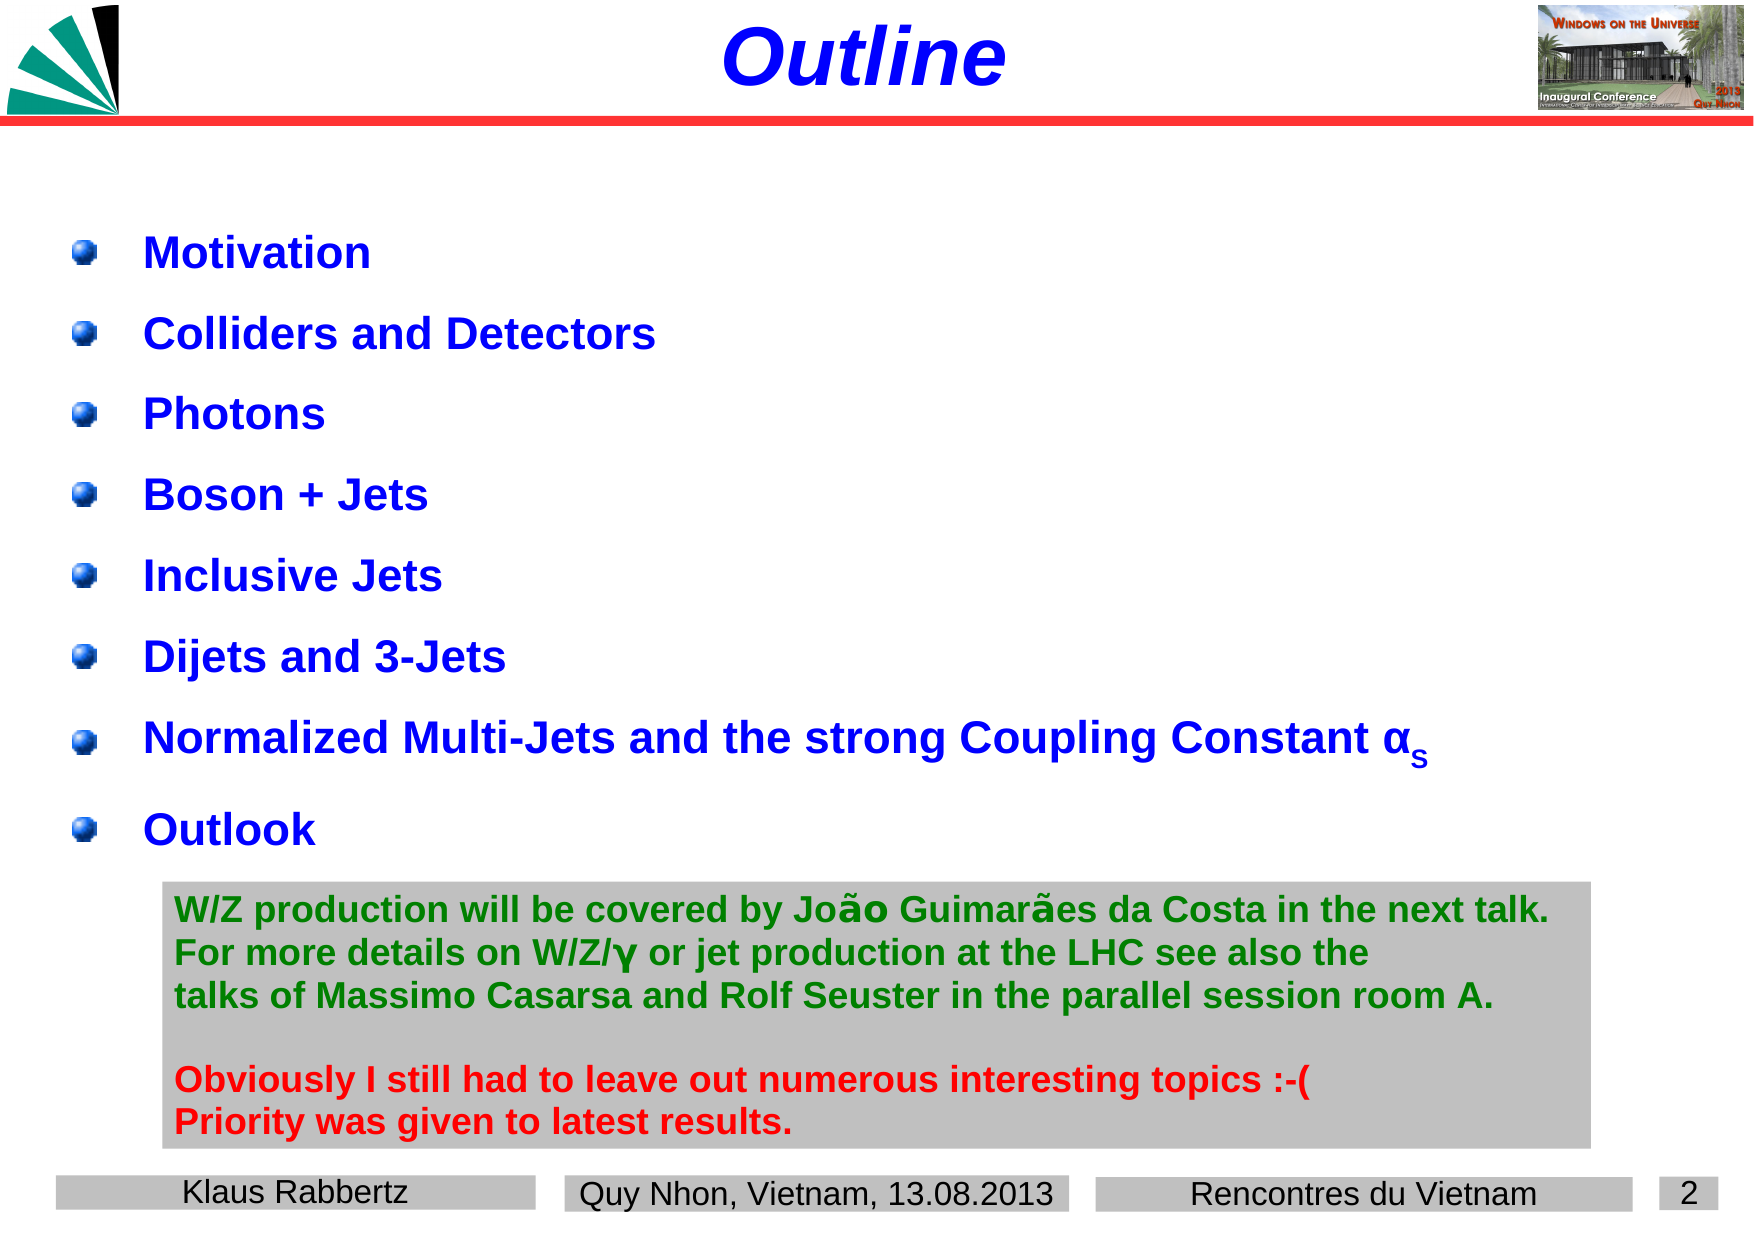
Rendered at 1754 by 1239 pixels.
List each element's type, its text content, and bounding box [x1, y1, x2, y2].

title Outline [123, 0, 1606, 114]
picture [7, 5, 119, 116]
text_box W/Z production will be covered by João Guimarães da Costa in the next talk. For more details on W/Z/γ or jet production at the LHC see also the talks of Massimo Casarsa and Rolf Seuster in the parallel session room A. Obviously I still had to leave out numerous interesting topics :-( Priority was given to latest results. [162, 881, 1591, 1149]
picture [1606, 5, 1744, 110]
list Motivation Colliders and Detectors Photons Boson + Jets Inclusive Jets Dijets and 3-Jets Normalized Multi-Jets and the strong Coupling Constant αS Outlook [60, 227, 1694, 1039]
